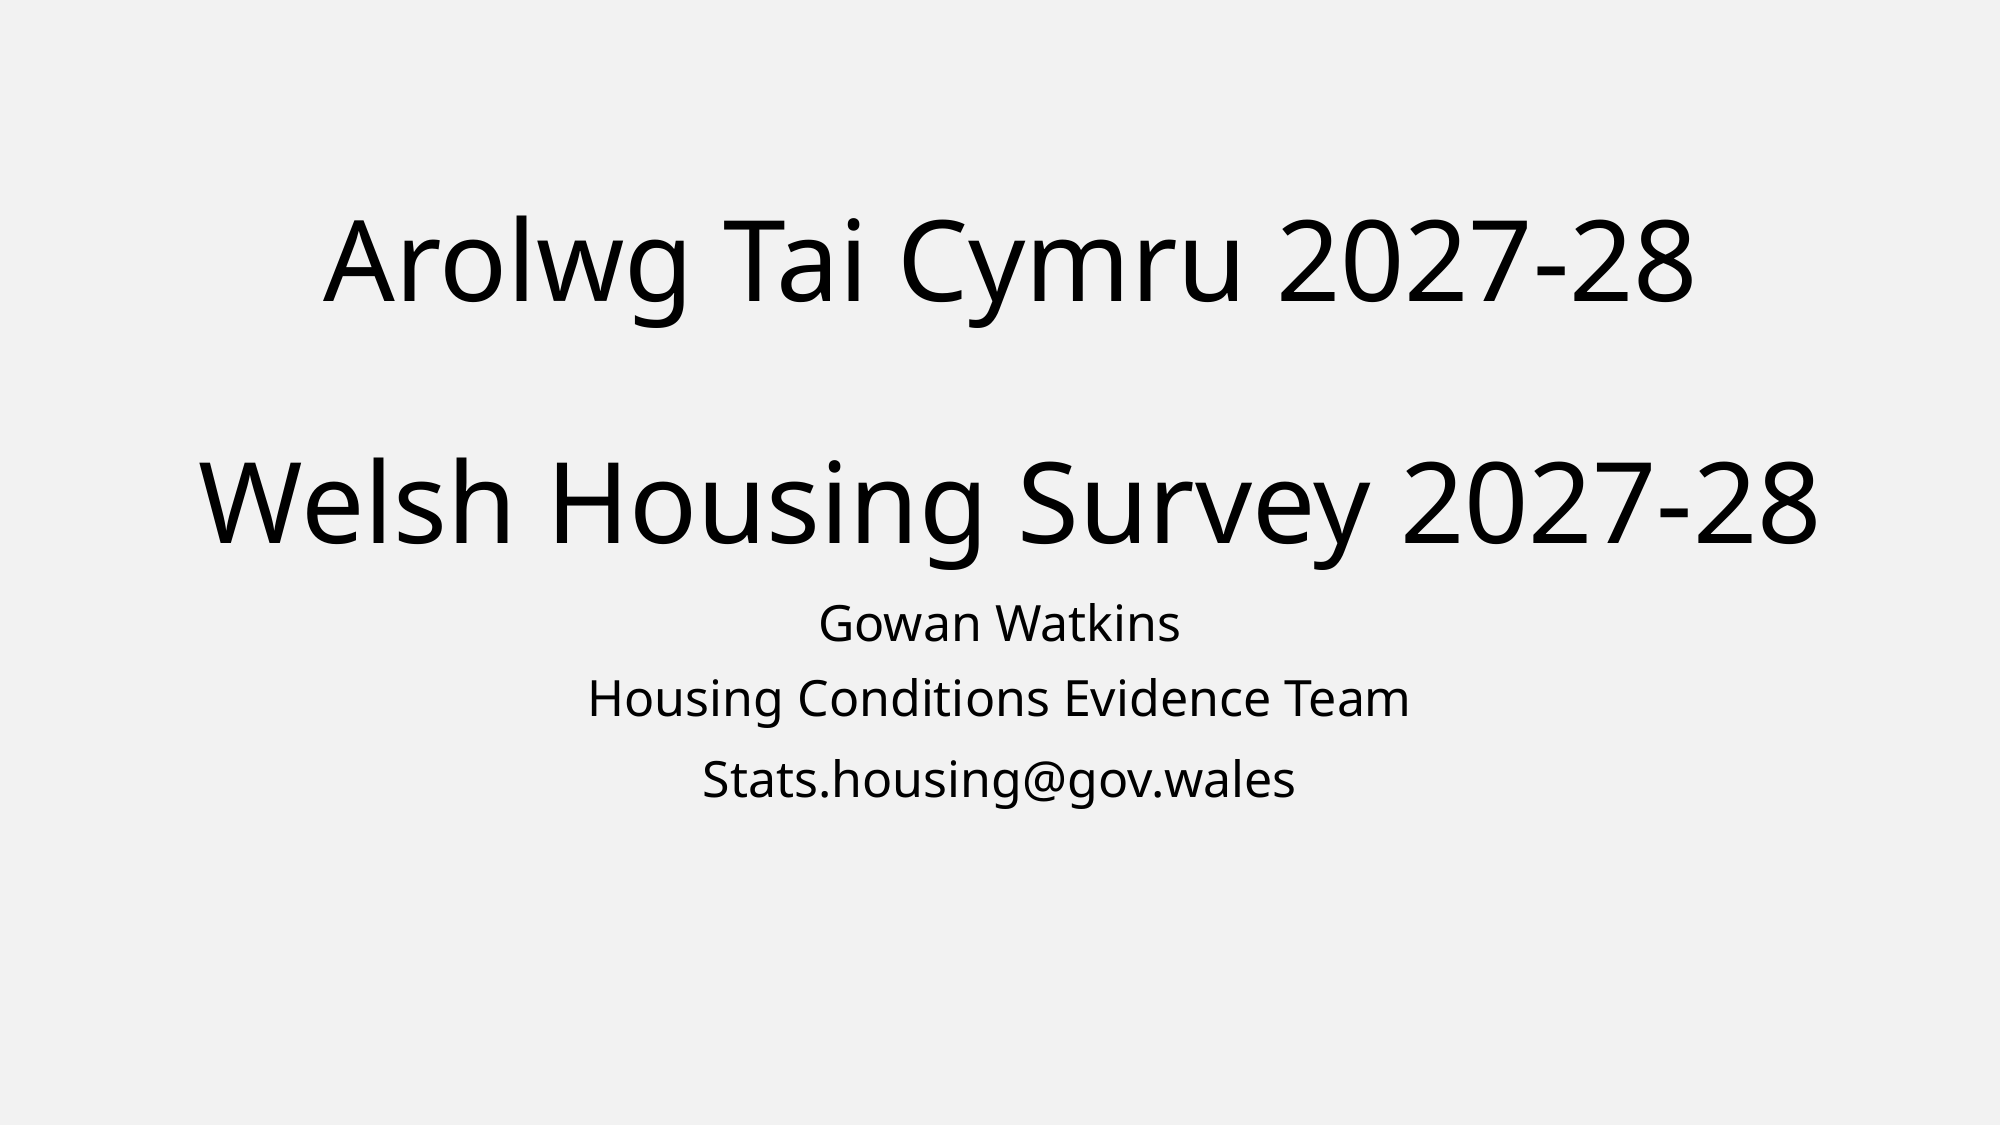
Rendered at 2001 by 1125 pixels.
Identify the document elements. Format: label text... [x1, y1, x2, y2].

subtitle Gowan Watkins Housing Conditions Evidence Team Stats.housing@gov.wales [249, 590, 1750, 863]
title Arolwg Tai Cymru 2027-28 Welsh Housing Survey 2027-28 [49, 184, 1973, 576]
